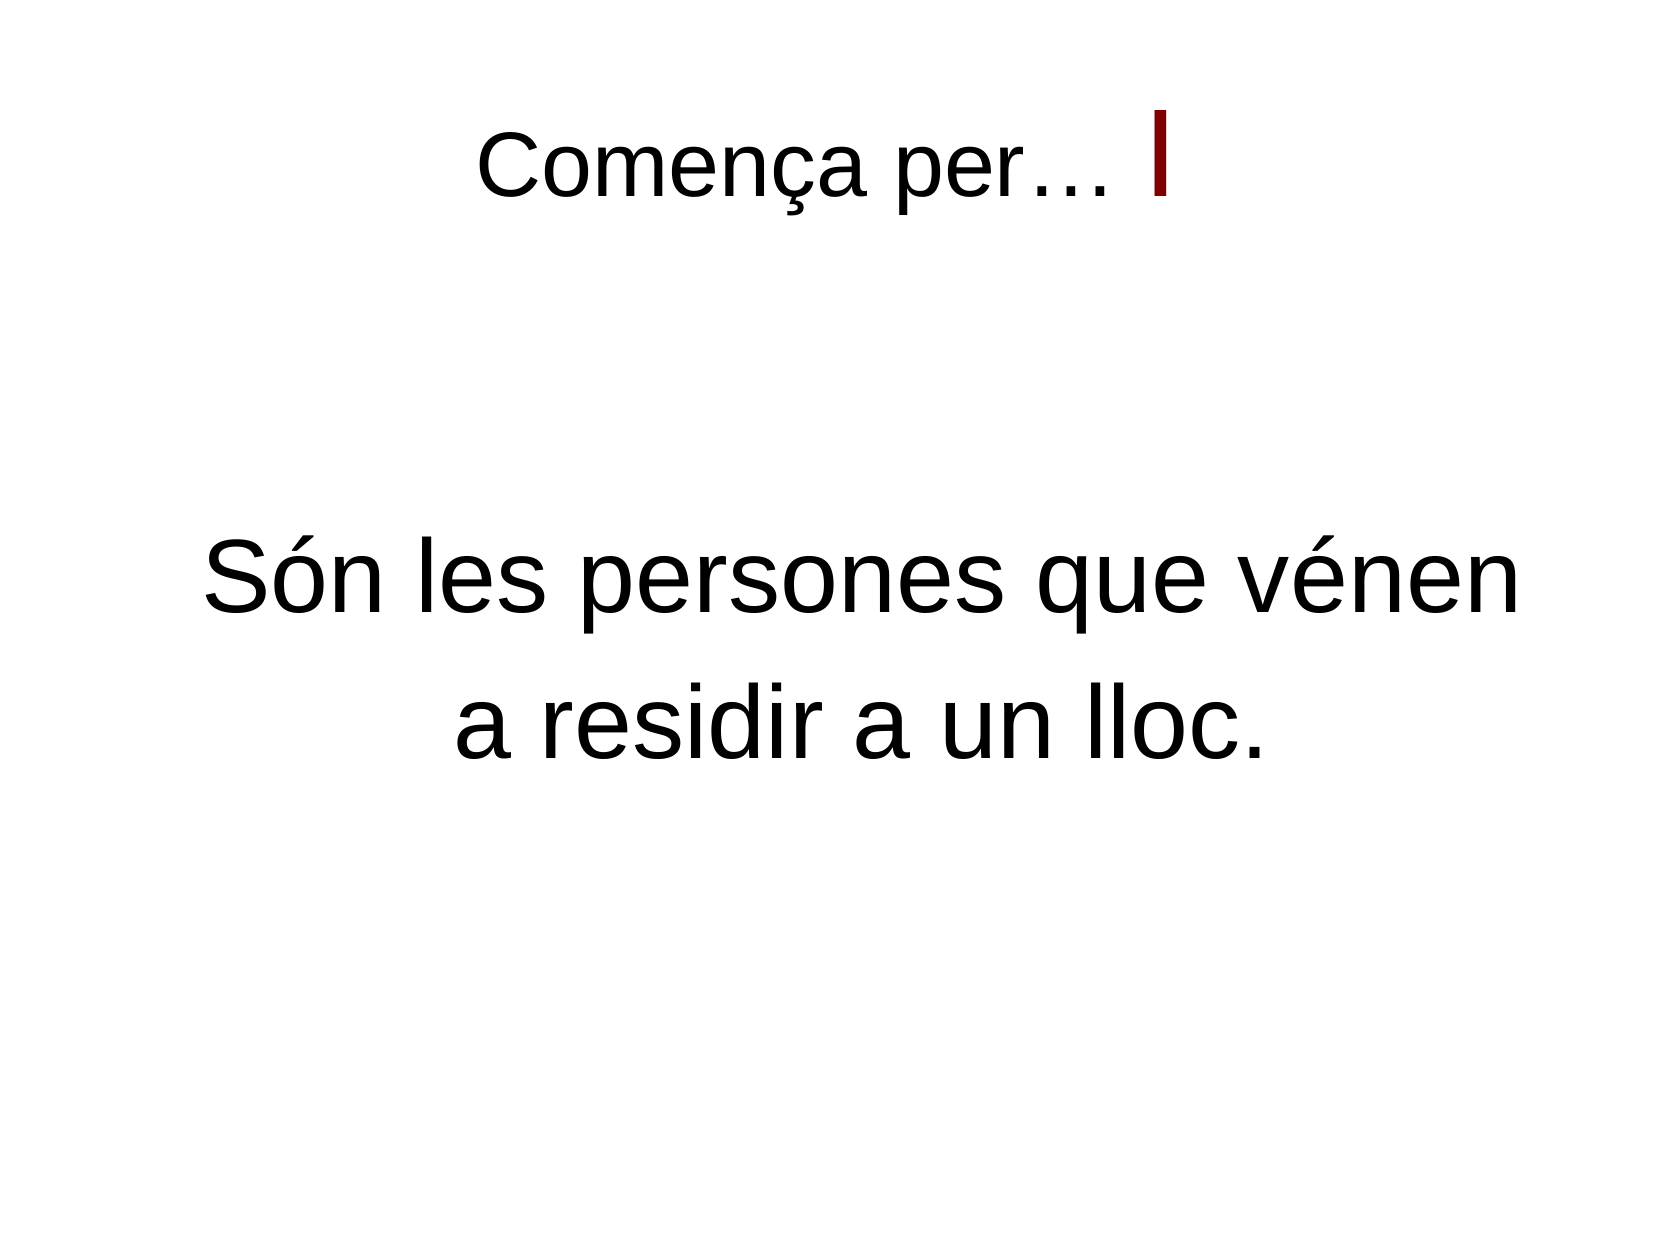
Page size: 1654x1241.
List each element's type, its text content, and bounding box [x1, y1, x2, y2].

list Són les persones que vénen a residir a un lloc. [82, 290, 1571, 1010]
title Comença per… I [82, 49, 1571, 257]
